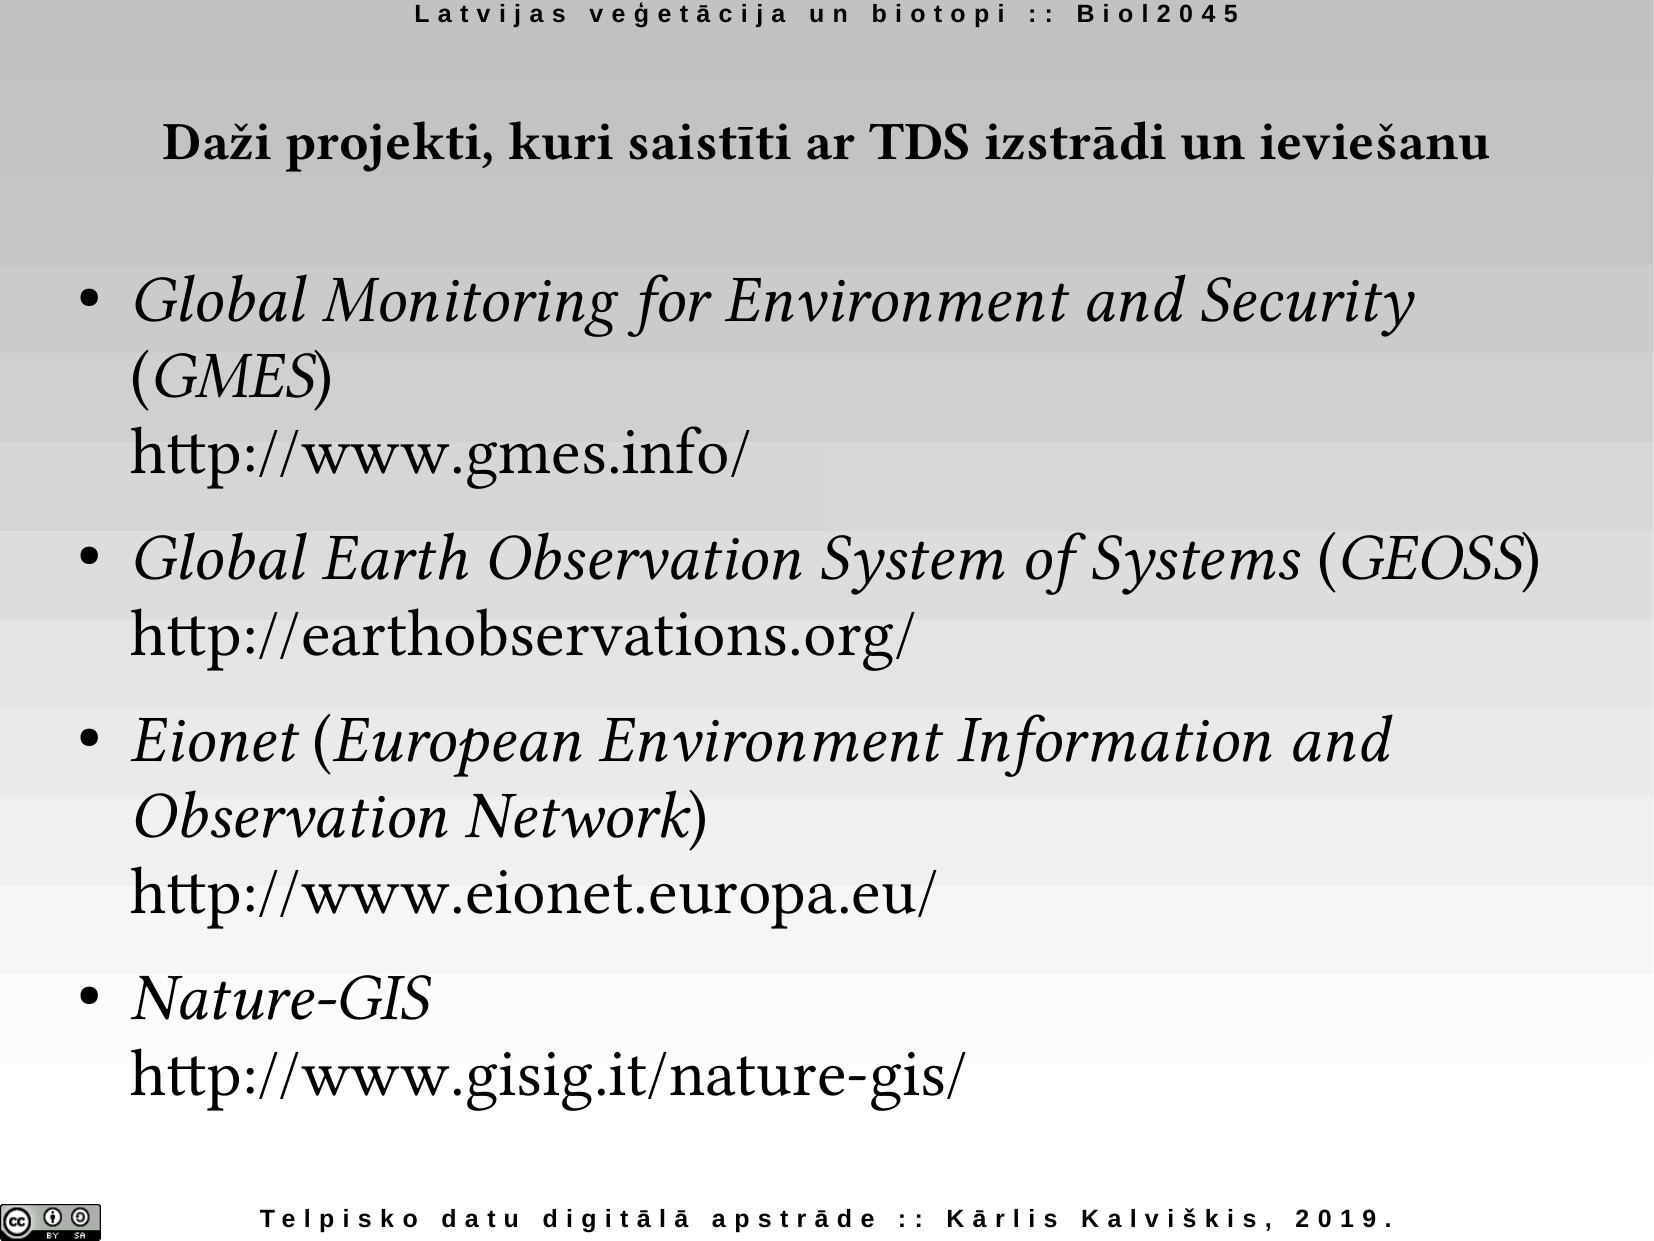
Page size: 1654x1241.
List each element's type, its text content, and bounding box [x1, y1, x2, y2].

picture [0, 0, 1654, 1241]
title Daži projekti, kuri saistīti ar TDS izstrādi un ieviešanu [59, 37, 1596, 246]
list Global Monitoring for Environment and Security (GMES) http://www.gmes.info/ Global Earth Observation System of Systems (GEOSS) http://earthobservations.org/ Eionet (European Environment Information and Observation Network) http://www.eionet.europa.eu/ Nature-GIS http://www.gisig.it/nature-gis/ [59, 261, 1596, 1112]
